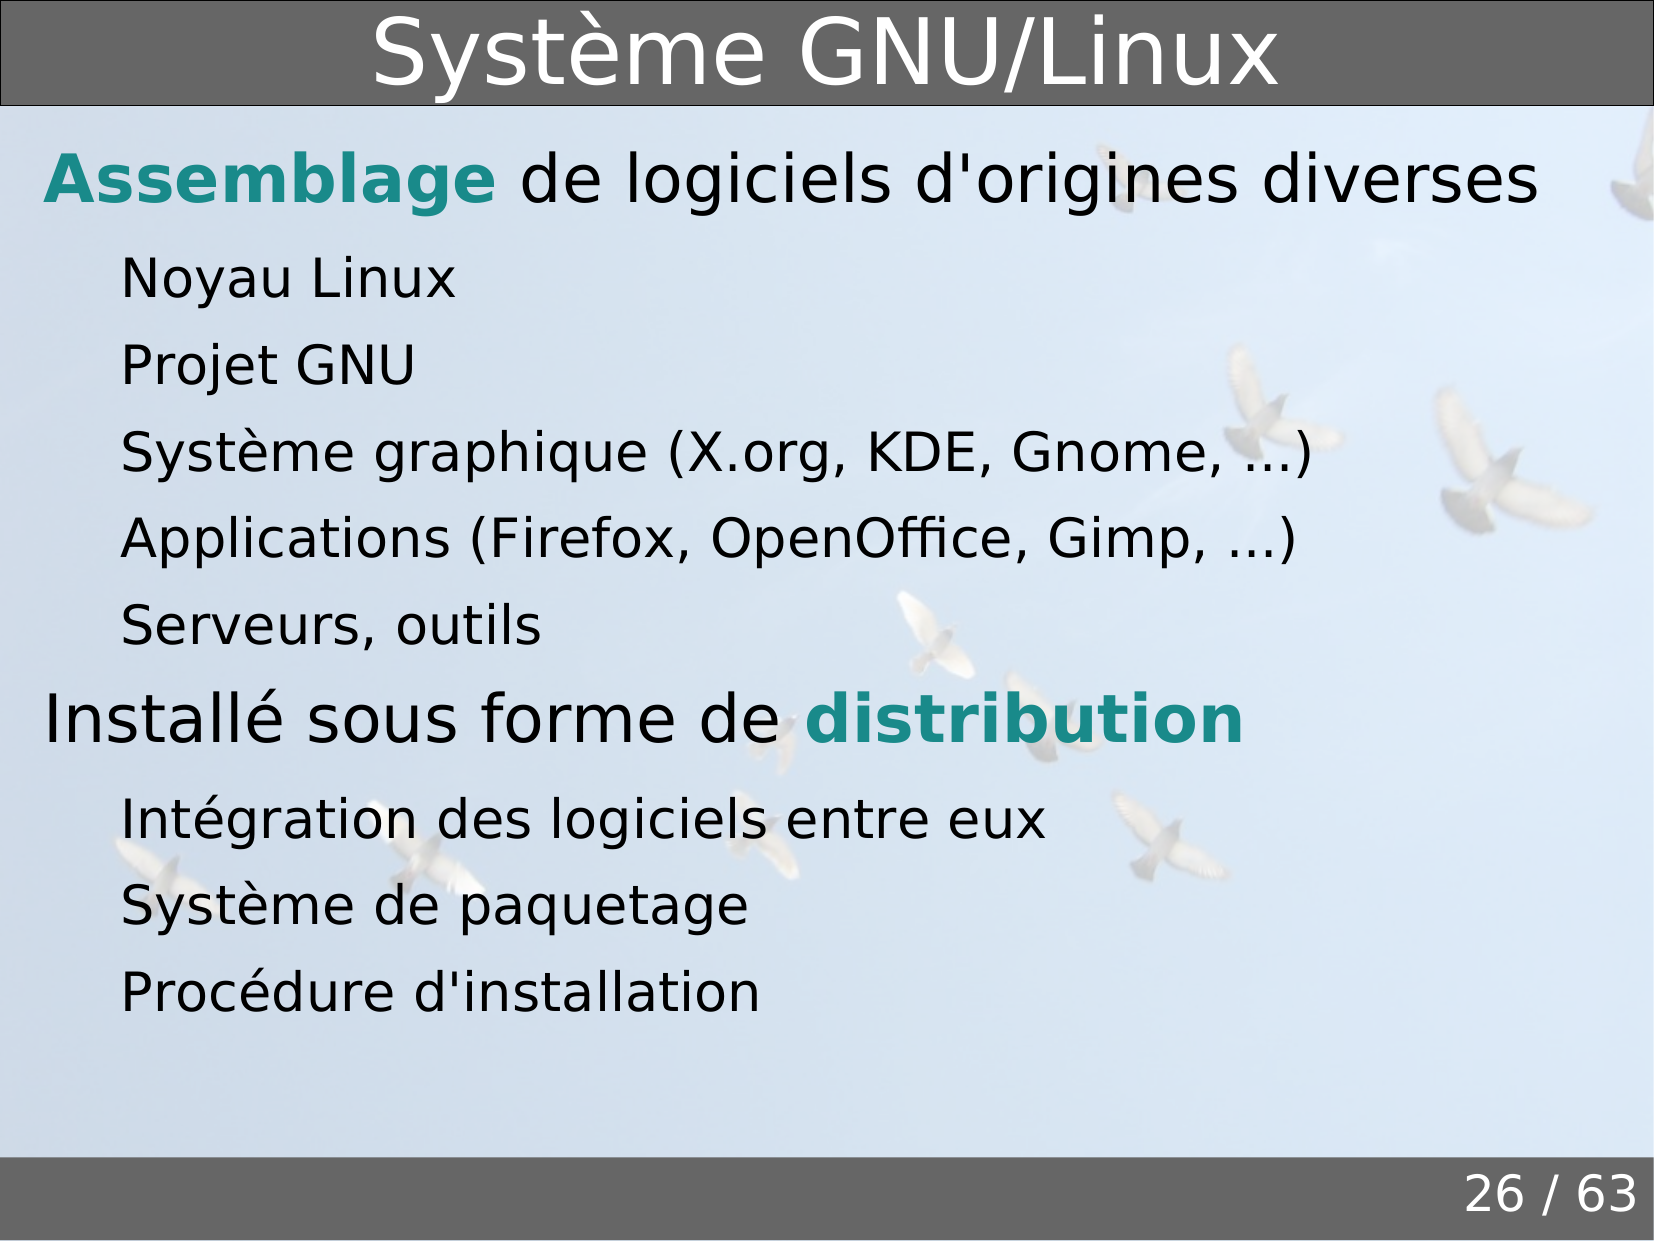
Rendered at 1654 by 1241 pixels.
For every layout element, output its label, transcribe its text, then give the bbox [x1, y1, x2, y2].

list Assemblage de logiciels d'origines diverses Noyau Linux Projet GNU Système graphique (X.org, KDE, Gnome, ...) Applications (Firefox, OpenOffice, Gimp, ...) Serveurs, outils Installé sous forme de distribution Intégration des logiciels entre eux Système de paquetage Procédure d'installation [26, 140, 1576, 1103]
title Système GNU/Linux [0, 0, 1654, 107]
